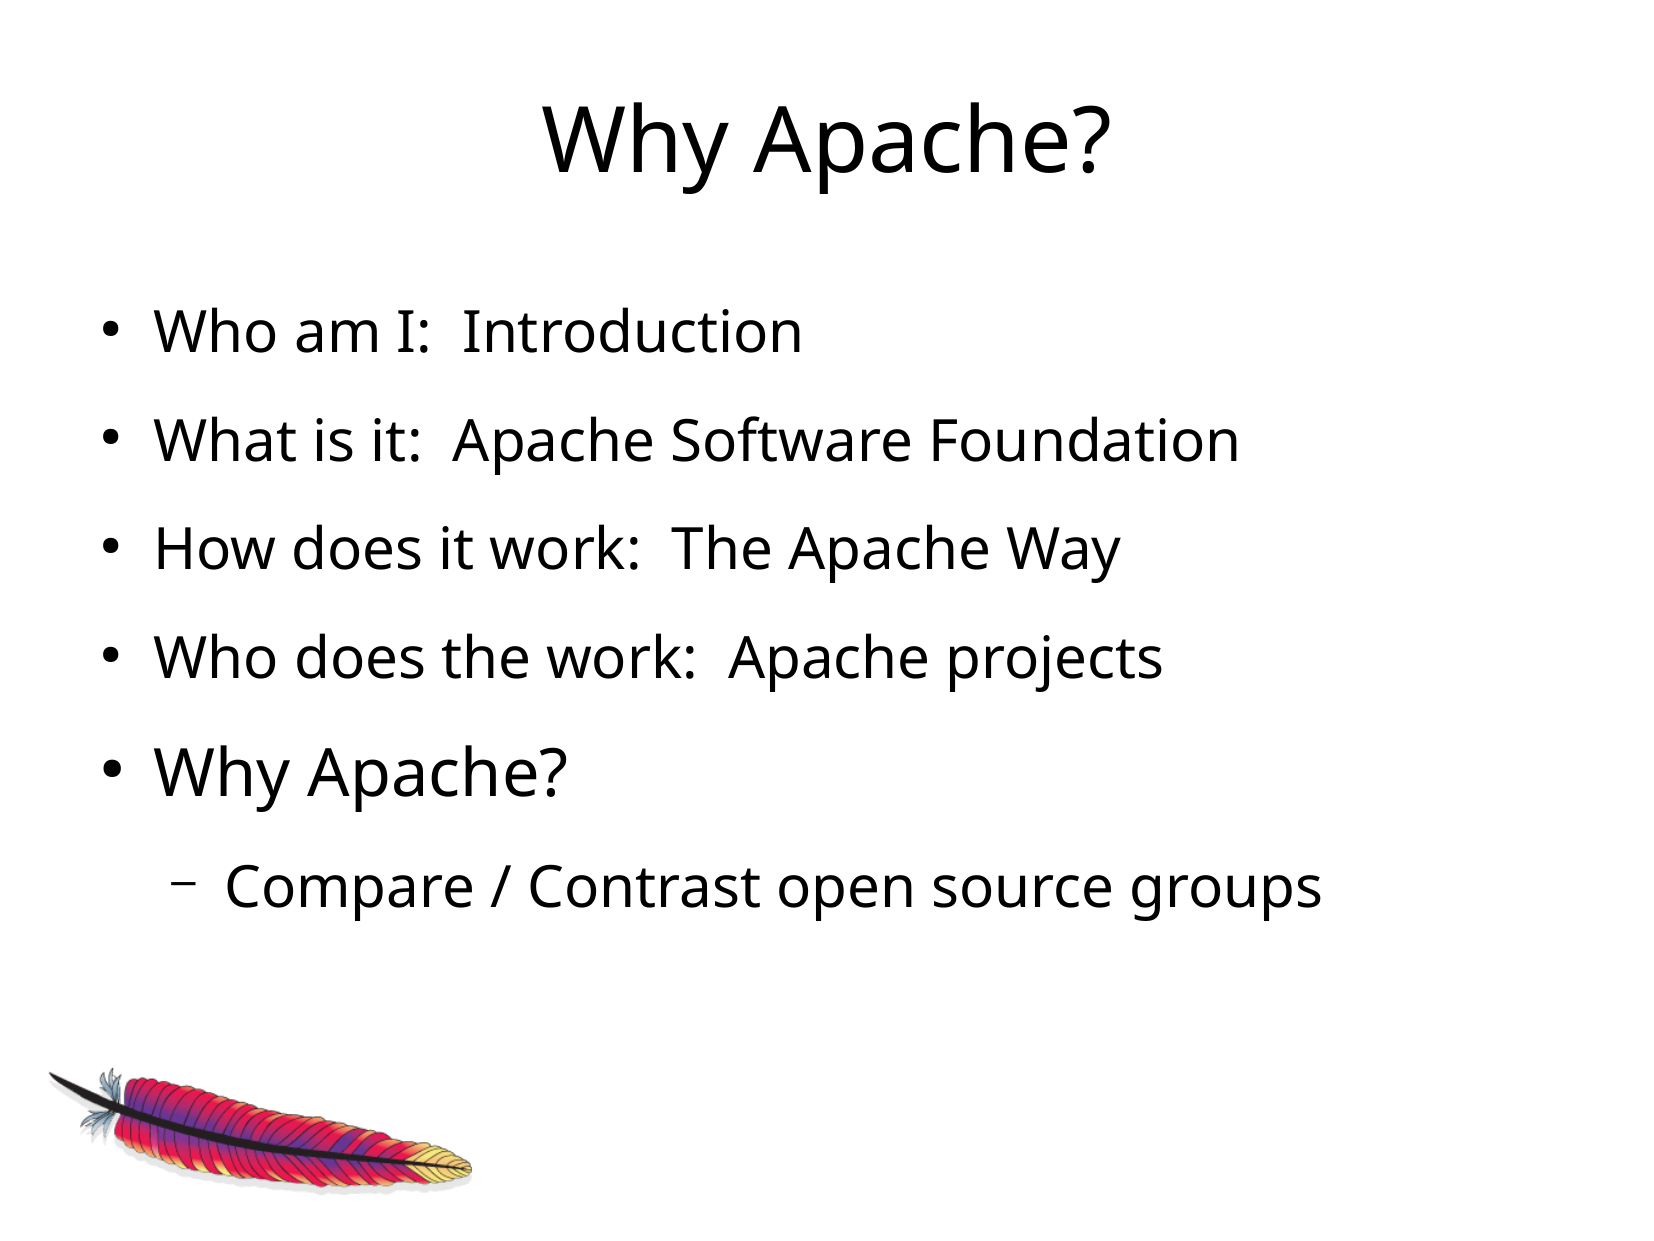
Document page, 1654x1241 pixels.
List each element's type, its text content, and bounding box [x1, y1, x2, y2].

list Who am I: Introduction What is it: Apache Software Foundation How does it work: The Apache Way Who does the work: Apache projects Why Apache? Compare / Contrast open source groups [82, 290, 1571, 1109]
title Why Apache? [82, 49, 1571, 226]
picture [45, 1064, 477, 1200]
